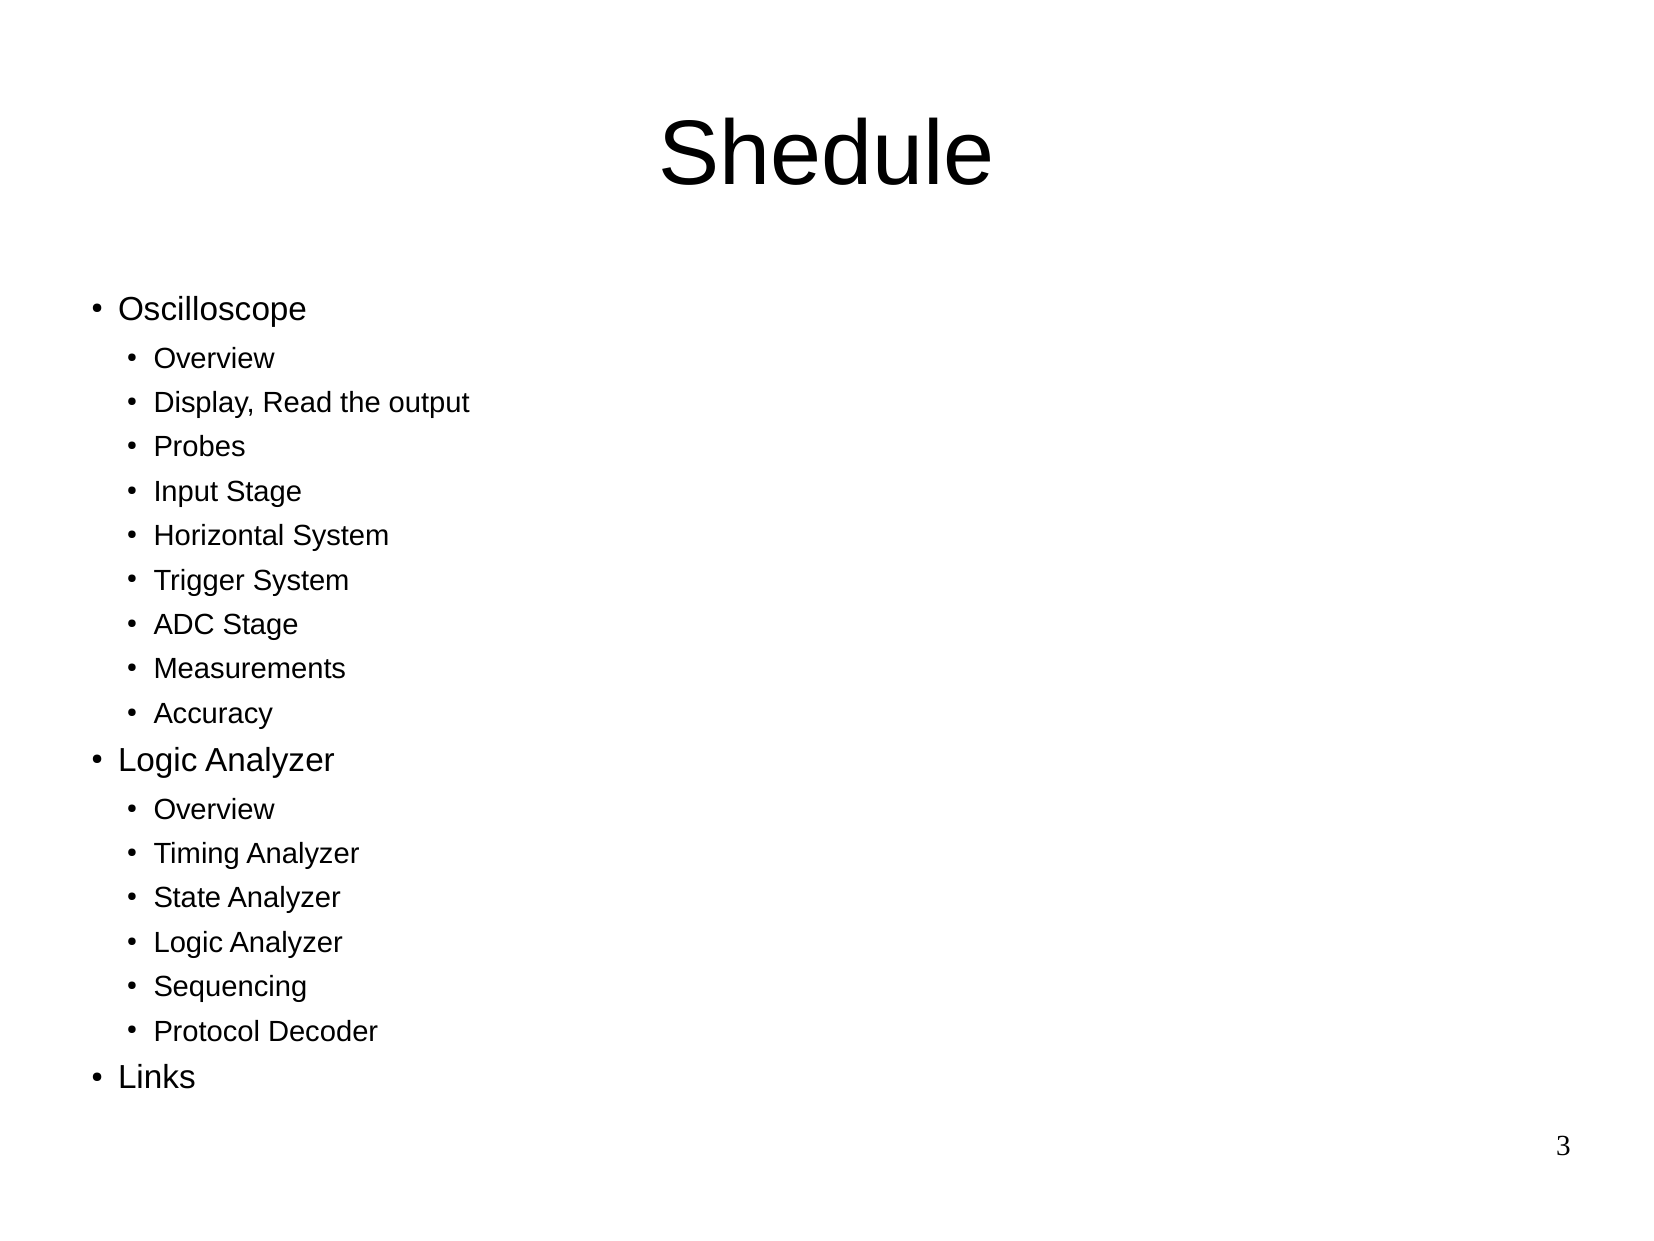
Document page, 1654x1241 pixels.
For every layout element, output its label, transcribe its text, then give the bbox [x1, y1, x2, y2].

title Shedule [82, 49, 1571, 257]
list Oscilloscope Overview Display, Read the output Probes Input Stage Horizontal System Trigger System ADC Stage Measurements Accuracy Logic Analyzer Overview Timing Analyzer State Analyzer Logic Analyzer Sequencing Protocol Decoder Links [82, 290, 1571, 1109]
